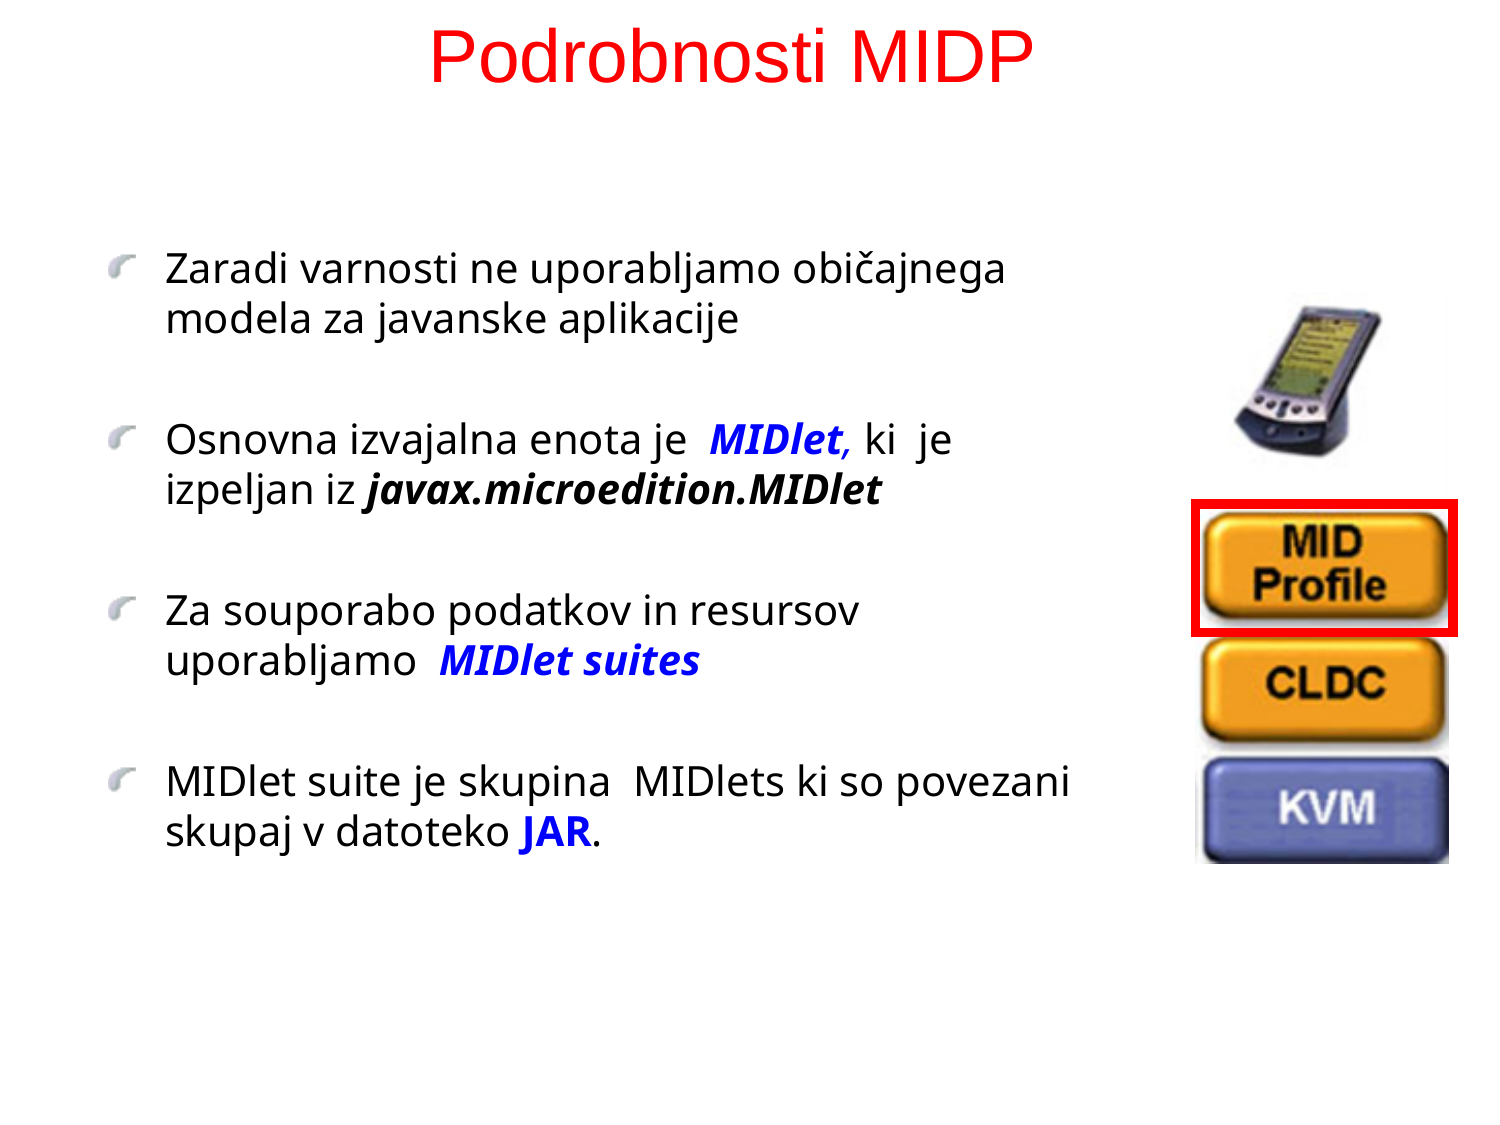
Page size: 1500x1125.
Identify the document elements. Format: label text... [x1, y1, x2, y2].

picture [1195, 292, 1449, 499]
title Podrobnosti MIDP [105, 0, 1381, 106]
picture [1200, 509, 1448, 628]
picture [1195, 637, 1449, 865]
list Zaradi varnosti ne uporabljamo običajnega modela za javanske aplikacije Osnovna izvajalna enota je MIDlet, ki je izpeljan iz javax.microedition.MIDlet Za souporabo podatkov in resursov uporabljamo MIDlet suites MIDlet suite je skupina MIDlets ki so povezani skupaj v datoteko JAR. [93, 234, 1102, 910]
